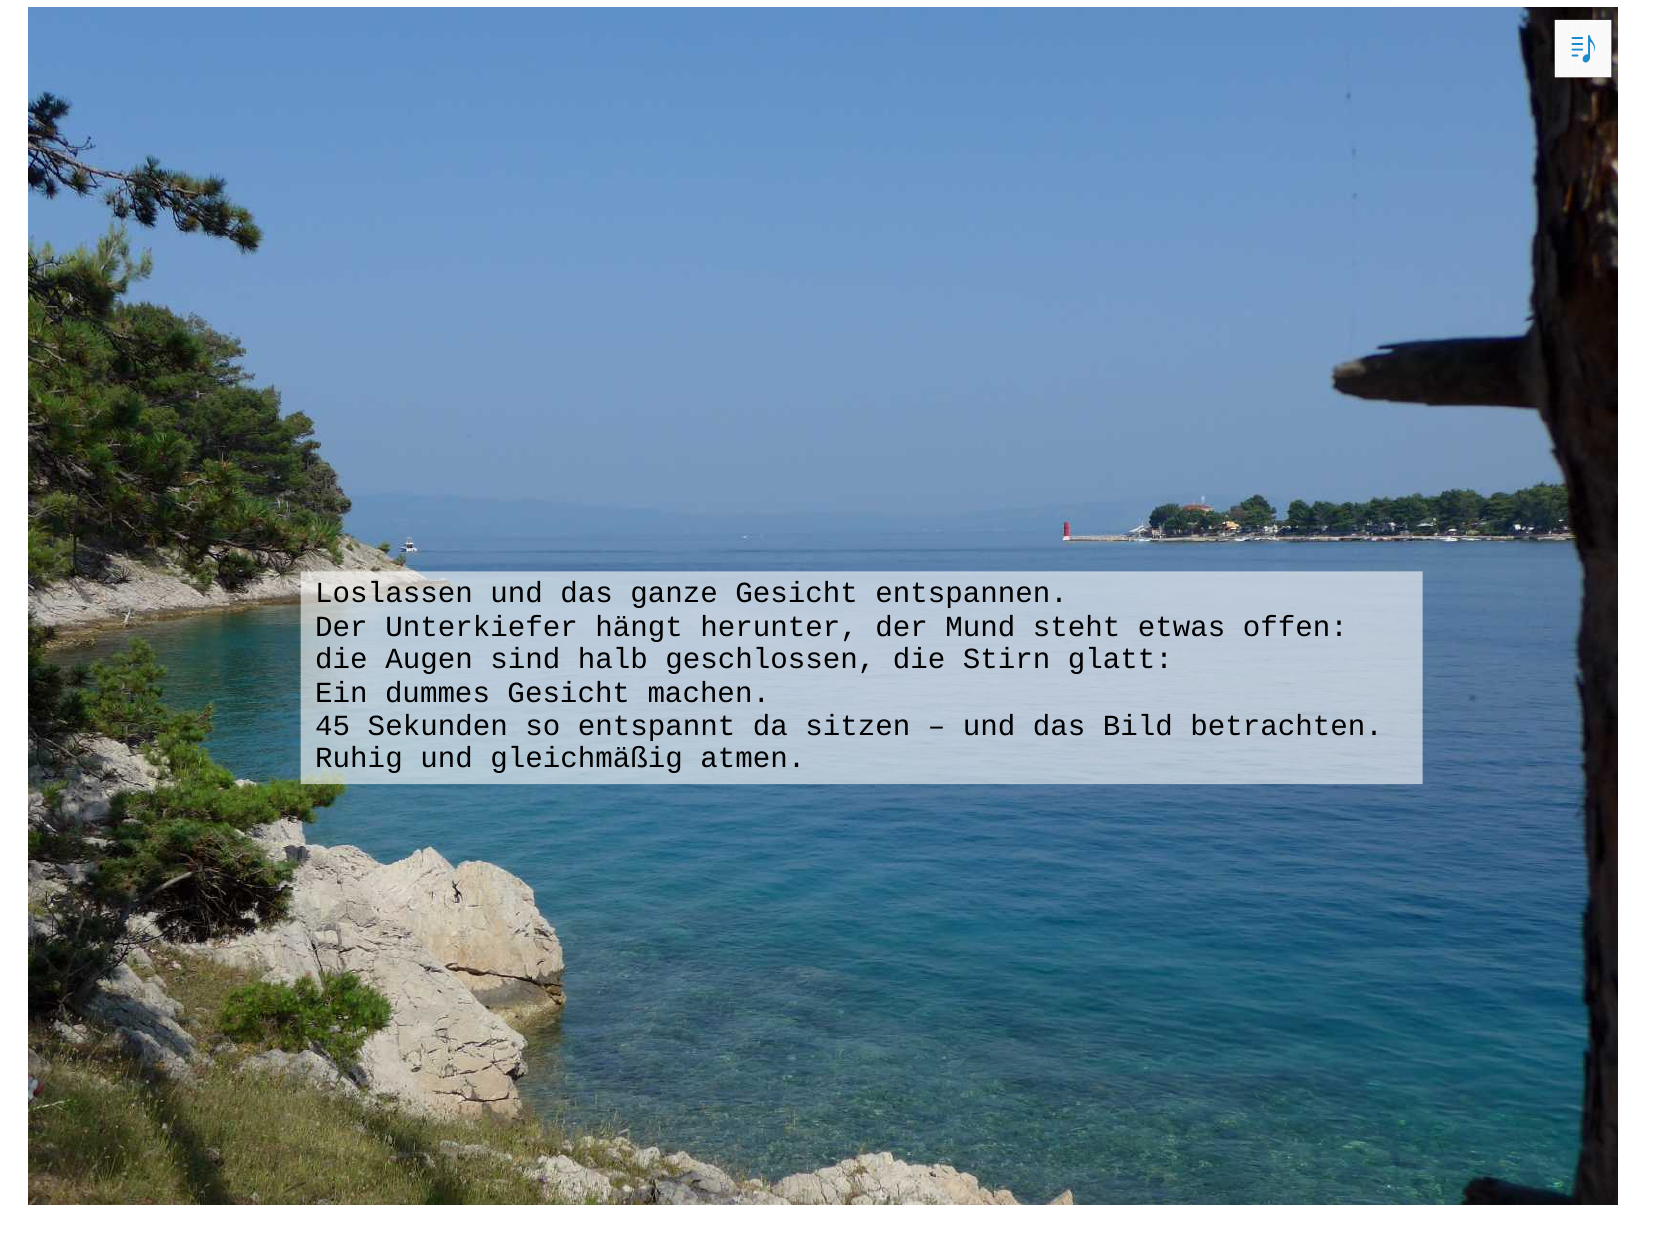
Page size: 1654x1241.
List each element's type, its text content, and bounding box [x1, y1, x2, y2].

text_box Loslassen und das ganze Gesicht entspannen. Der Unterkiefer hängt herunter, der Mund steht etwas offen: die Augen sind halb geschlossen, die Stirn glatt: Ein dummes Gesicht machen. 45 Sekunden so entspannt da sitzen – und das Bild betrachten. Ruhig und gleichmäßig atmen. [300, 571, 1423, 785]
picture [28, 7, 1618, 1205]
text_box [1553, 19, 1613, 79]
